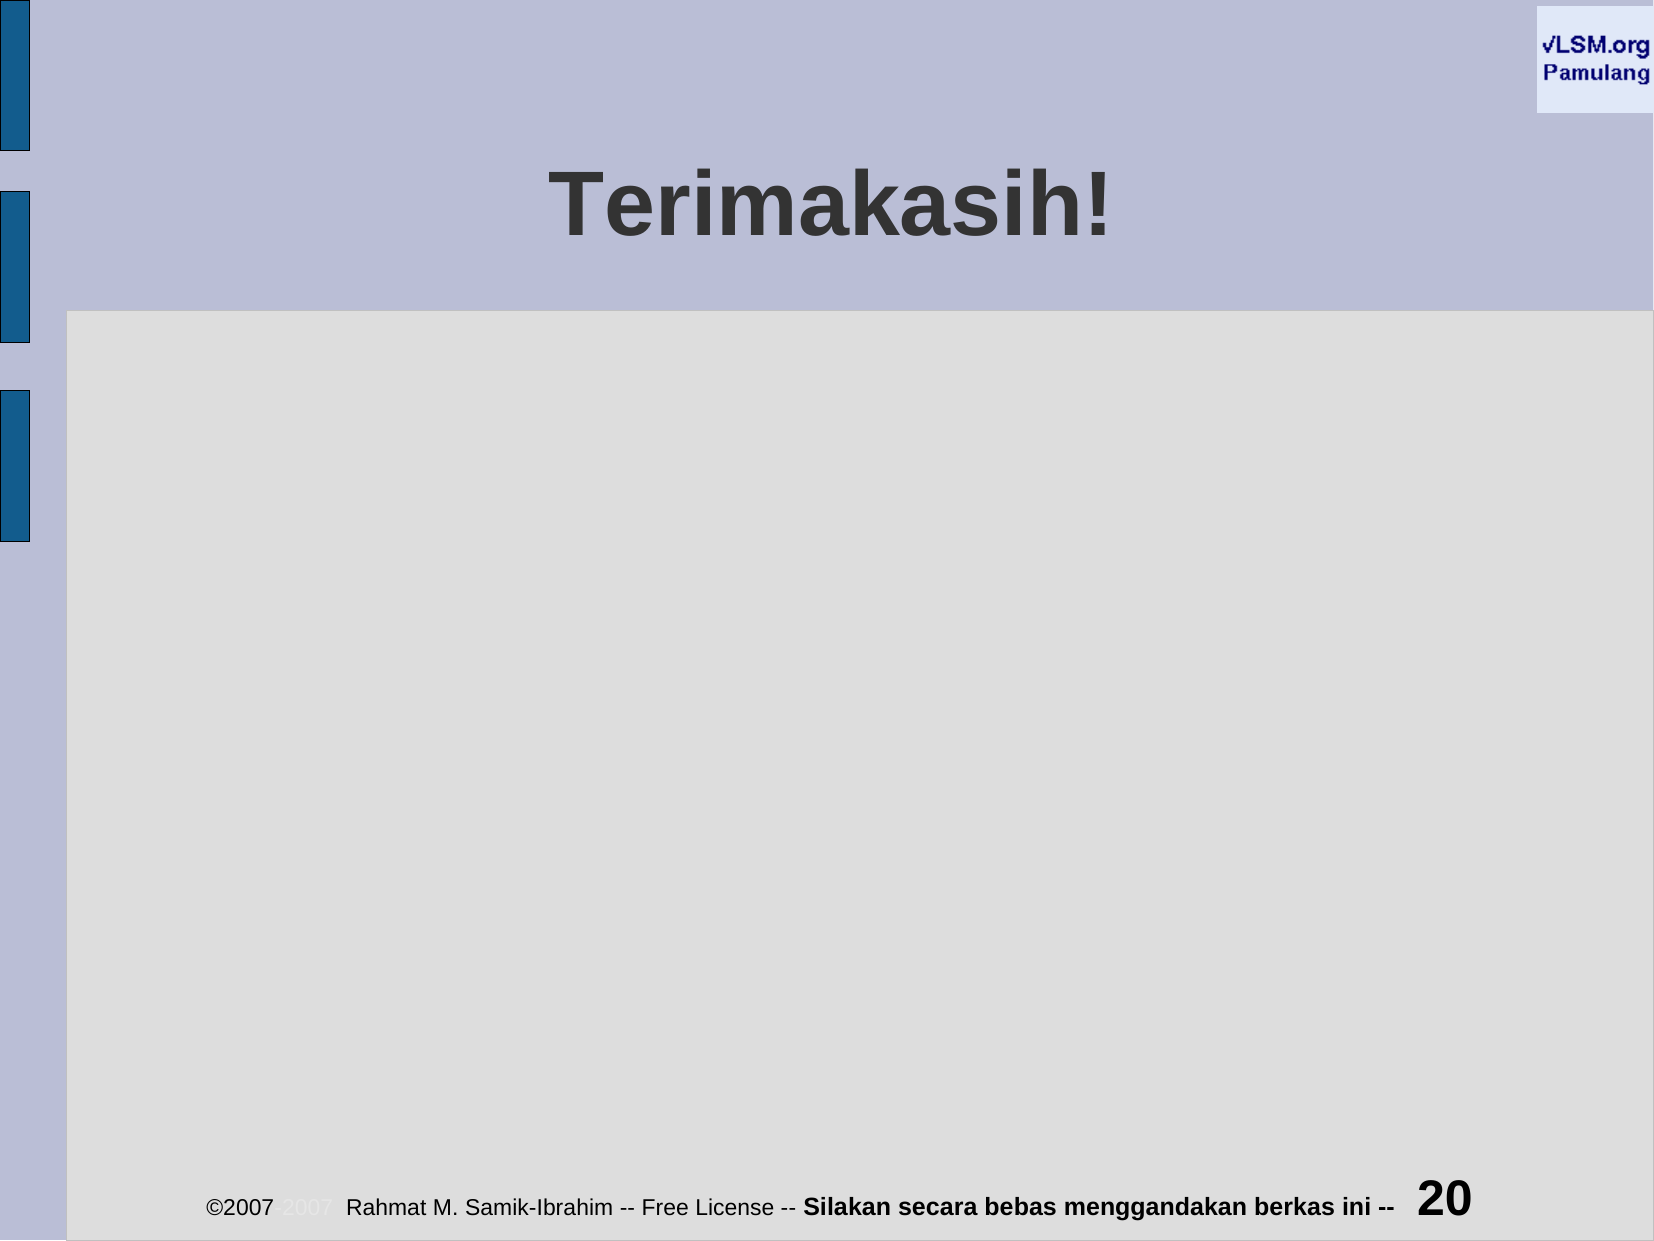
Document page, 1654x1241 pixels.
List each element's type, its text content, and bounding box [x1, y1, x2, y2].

title Terimakasih! [125, 107, 1538, 301]
picture [1537, 6, 1654, 113]
